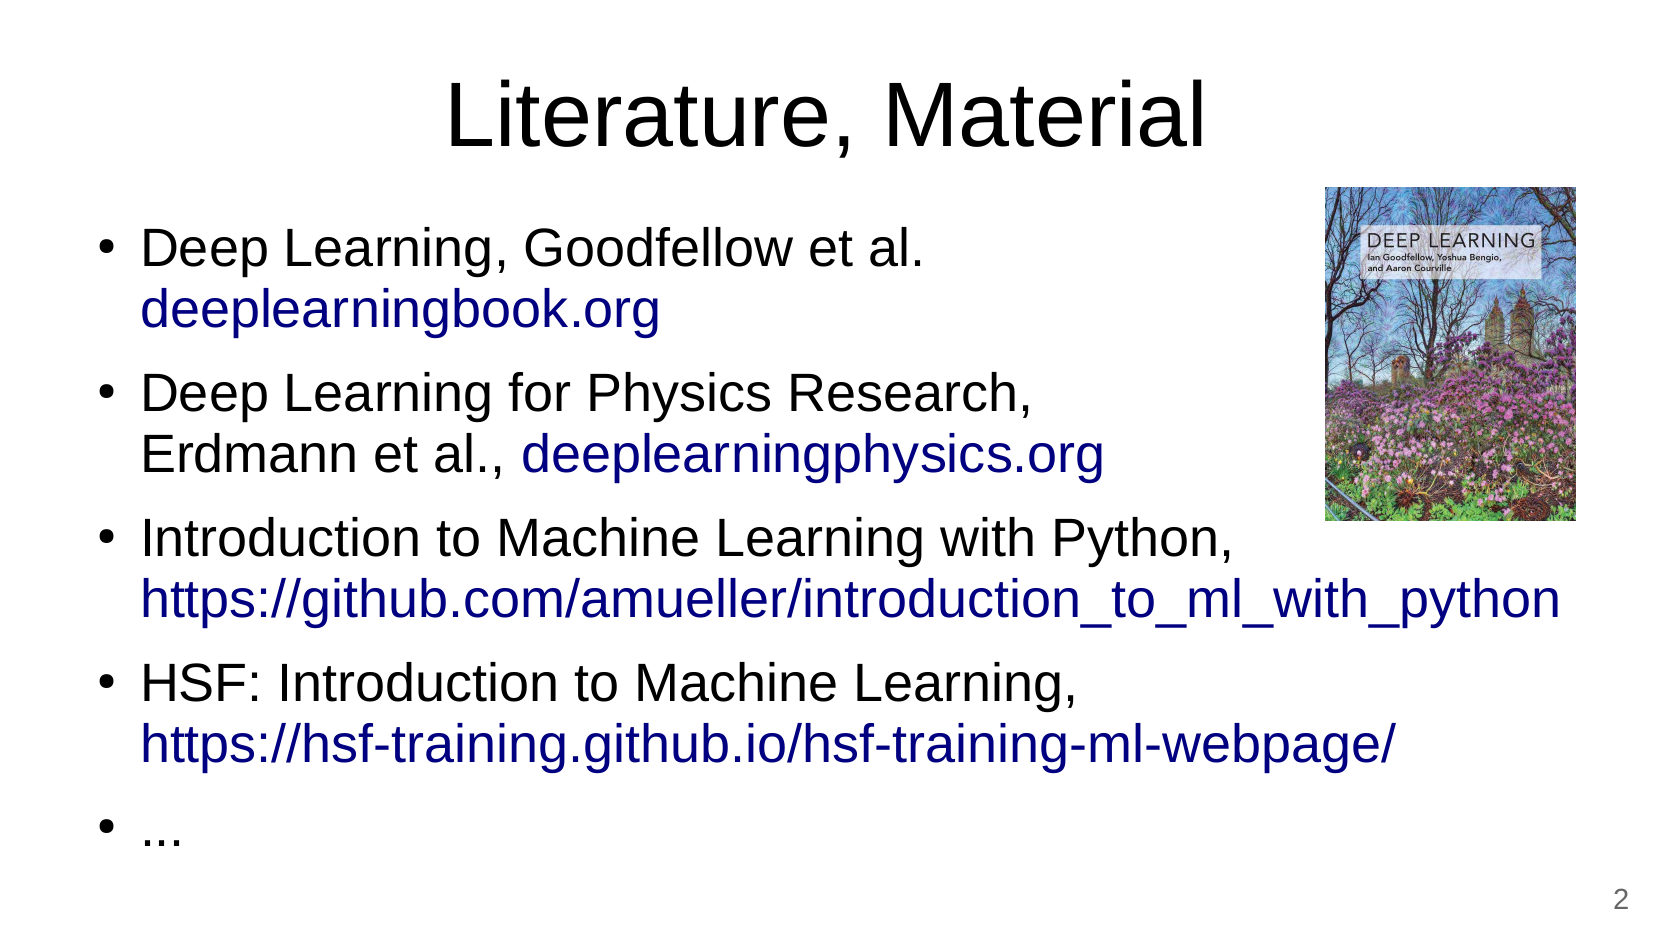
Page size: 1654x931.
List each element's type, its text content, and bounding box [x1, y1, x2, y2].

list Deep Learning, Goodfellow et al. deeplearningbook.org Deep Learning for Physics Research, Erdmann et al., deeplearningphysics.org Introduction to Machine Learning with Python, https://github.com/amueller/introduction_to_ml_with_python HSF: Introduction to Machine Learning, https://hsf-training.github.io/hsf-training-ml-webpage/ ... [82, 217, 1571, 901]
picture [1325, 187, 1576, 521]
title Literature, Material [82, 37, 1571, 193]
